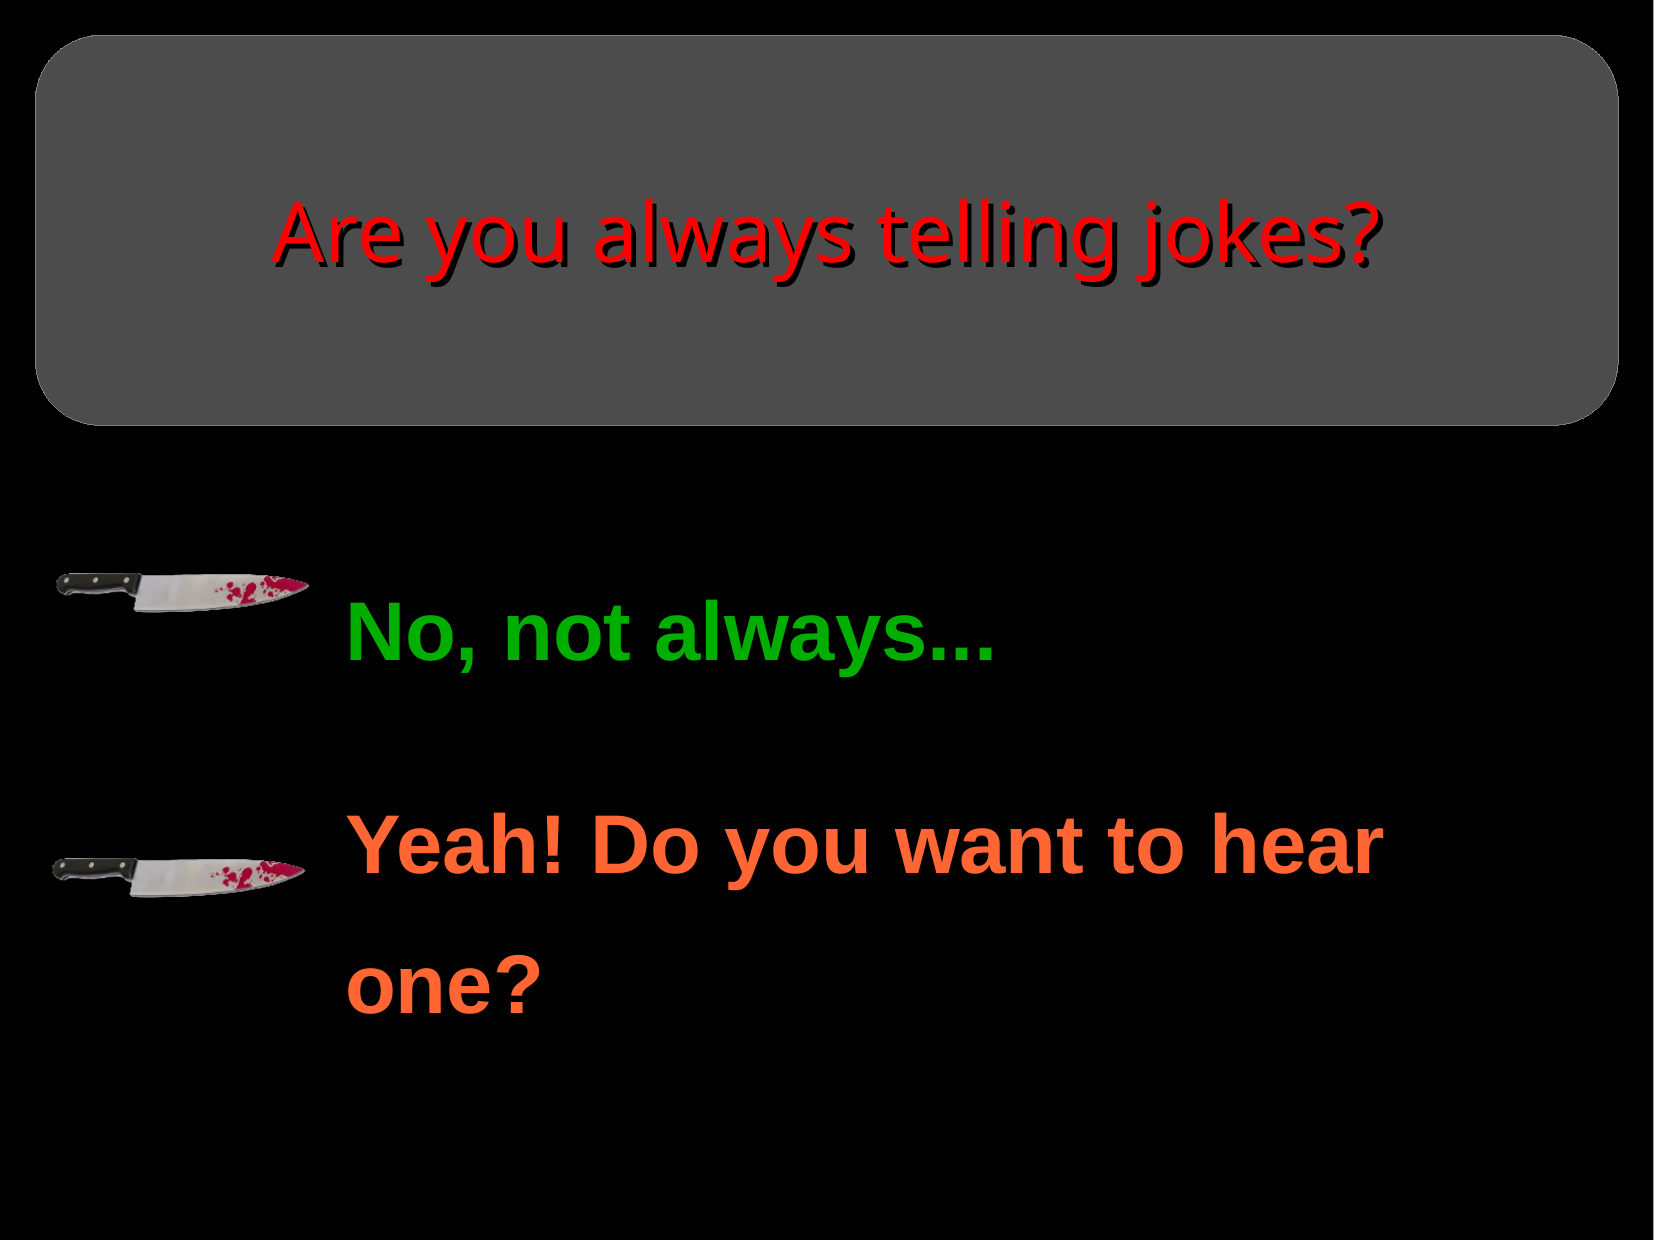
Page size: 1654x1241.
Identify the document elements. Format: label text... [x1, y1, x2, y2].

picture [31, 513, 335, 674]
text_box No, not always... [335, 531, 1607, 640]
picture [27, 798, 331, 958]
text_box Yeah! Do you want to hear one? [330, 744, 1595, 993]
text_box Are you always telling jokes? [35, 35, 1619, 426]
